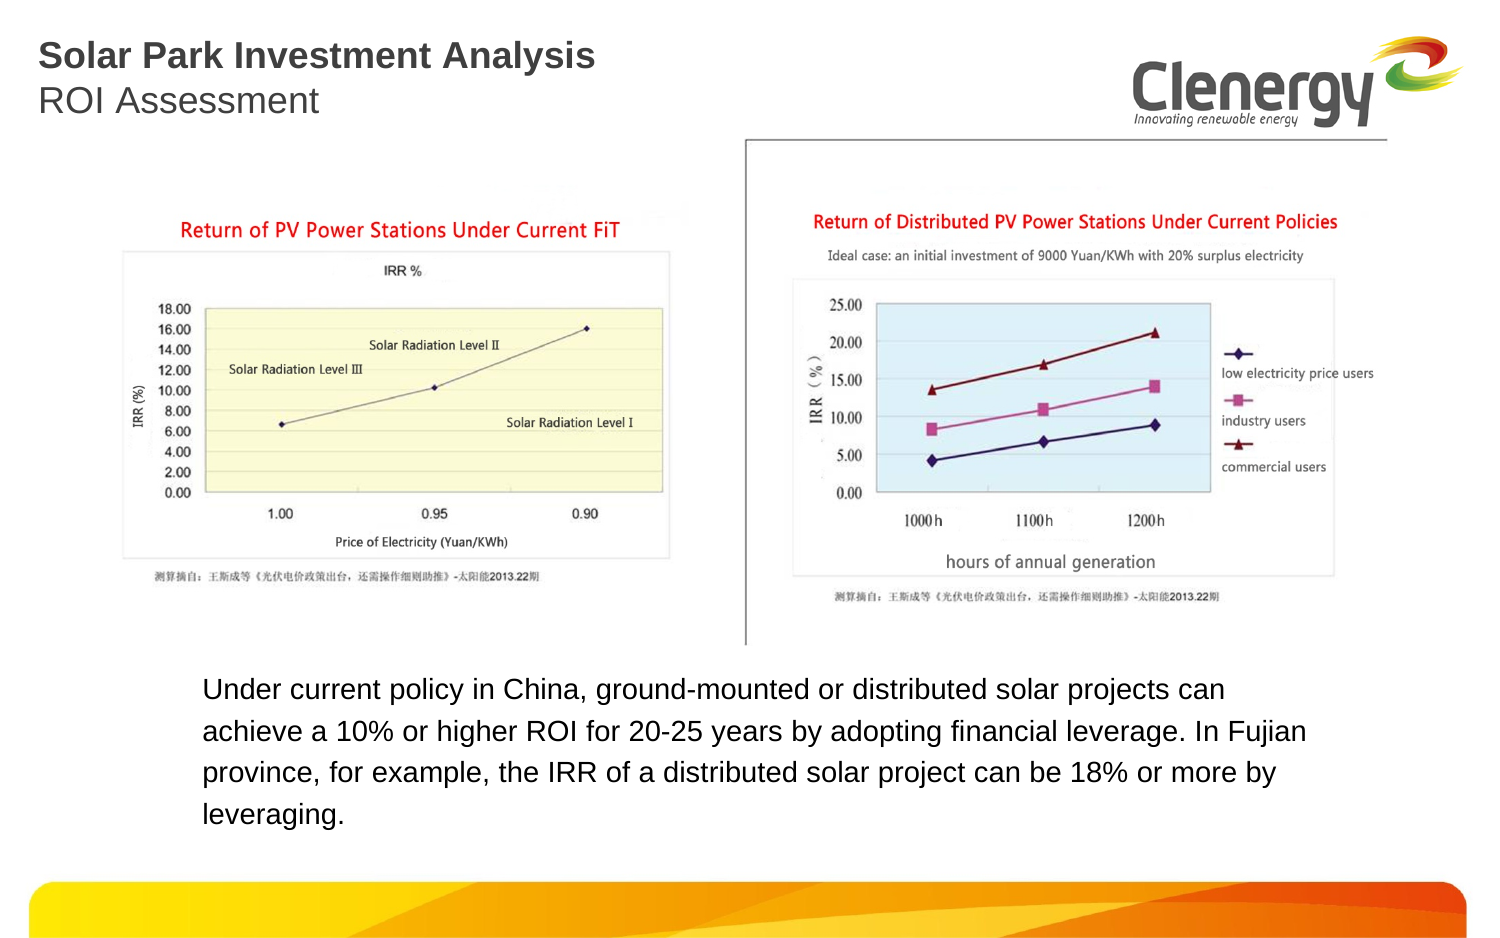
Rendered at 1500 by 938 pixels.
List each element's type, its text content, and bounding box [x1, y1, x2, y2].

text_box Solar Park Investment Analysis ROI Assessment [23, 23, 903, 129]
picture [0, 0, 1500, 938]
text_box Under current policy in China, ground-mounted or distributed solar projects can achieve a 10% or higher ROI for 20-25 years by adopting financial leverage. In Fujian province, for example, the IRR of a distributed solar project can be 18% or more by leveraging. [187, 656, 1336, 839]
